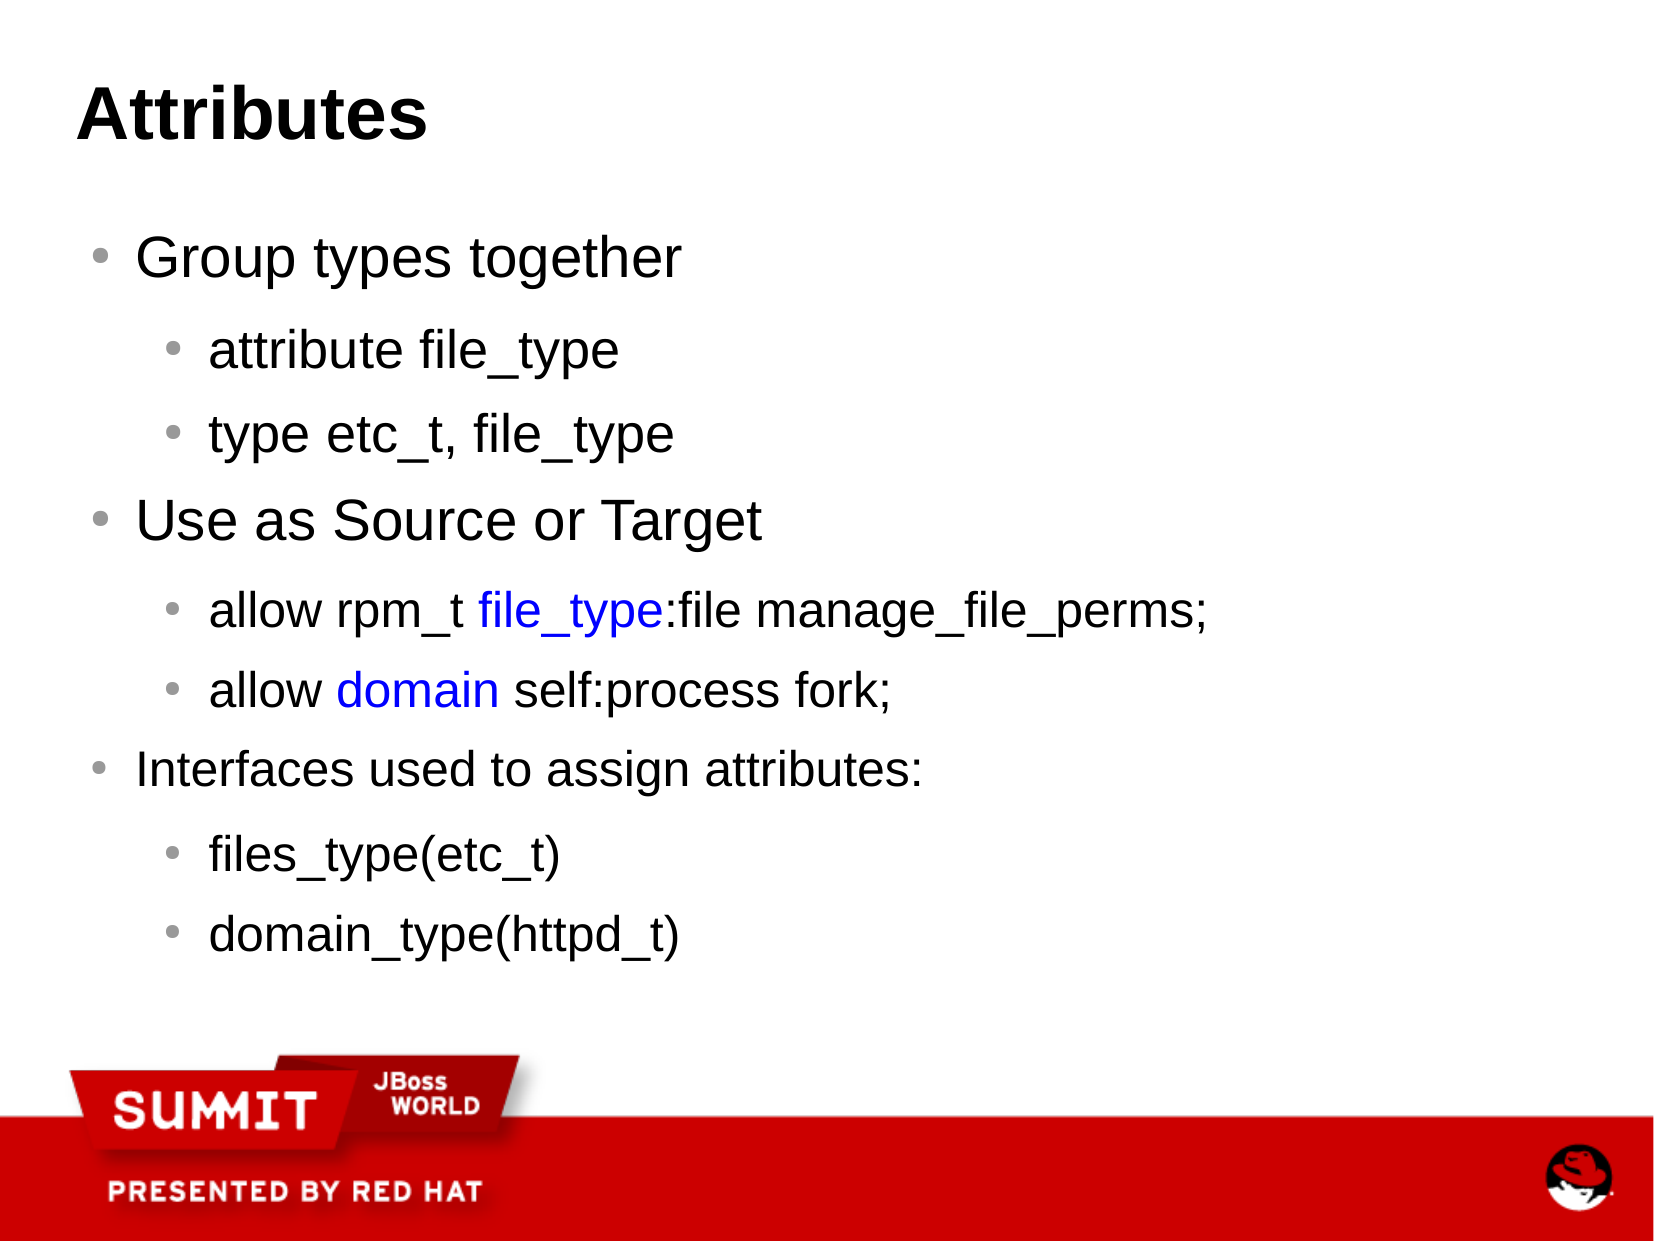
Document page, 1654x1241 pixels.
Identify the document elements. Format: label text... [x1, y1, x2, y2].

picture [0, 1043, 1654, 1241]
title Attributes [75, 39, 1481, 188]
list Group types together attribute file_type type etc_t, file_type Use as Source or Target allow rpm_t file_type:file manage_file_perms; allow domain self:process fork; Interfaces used to assign attributes: files_type(etc_t) domain_type(httpd_t) [75, 225, 1481, 962]
